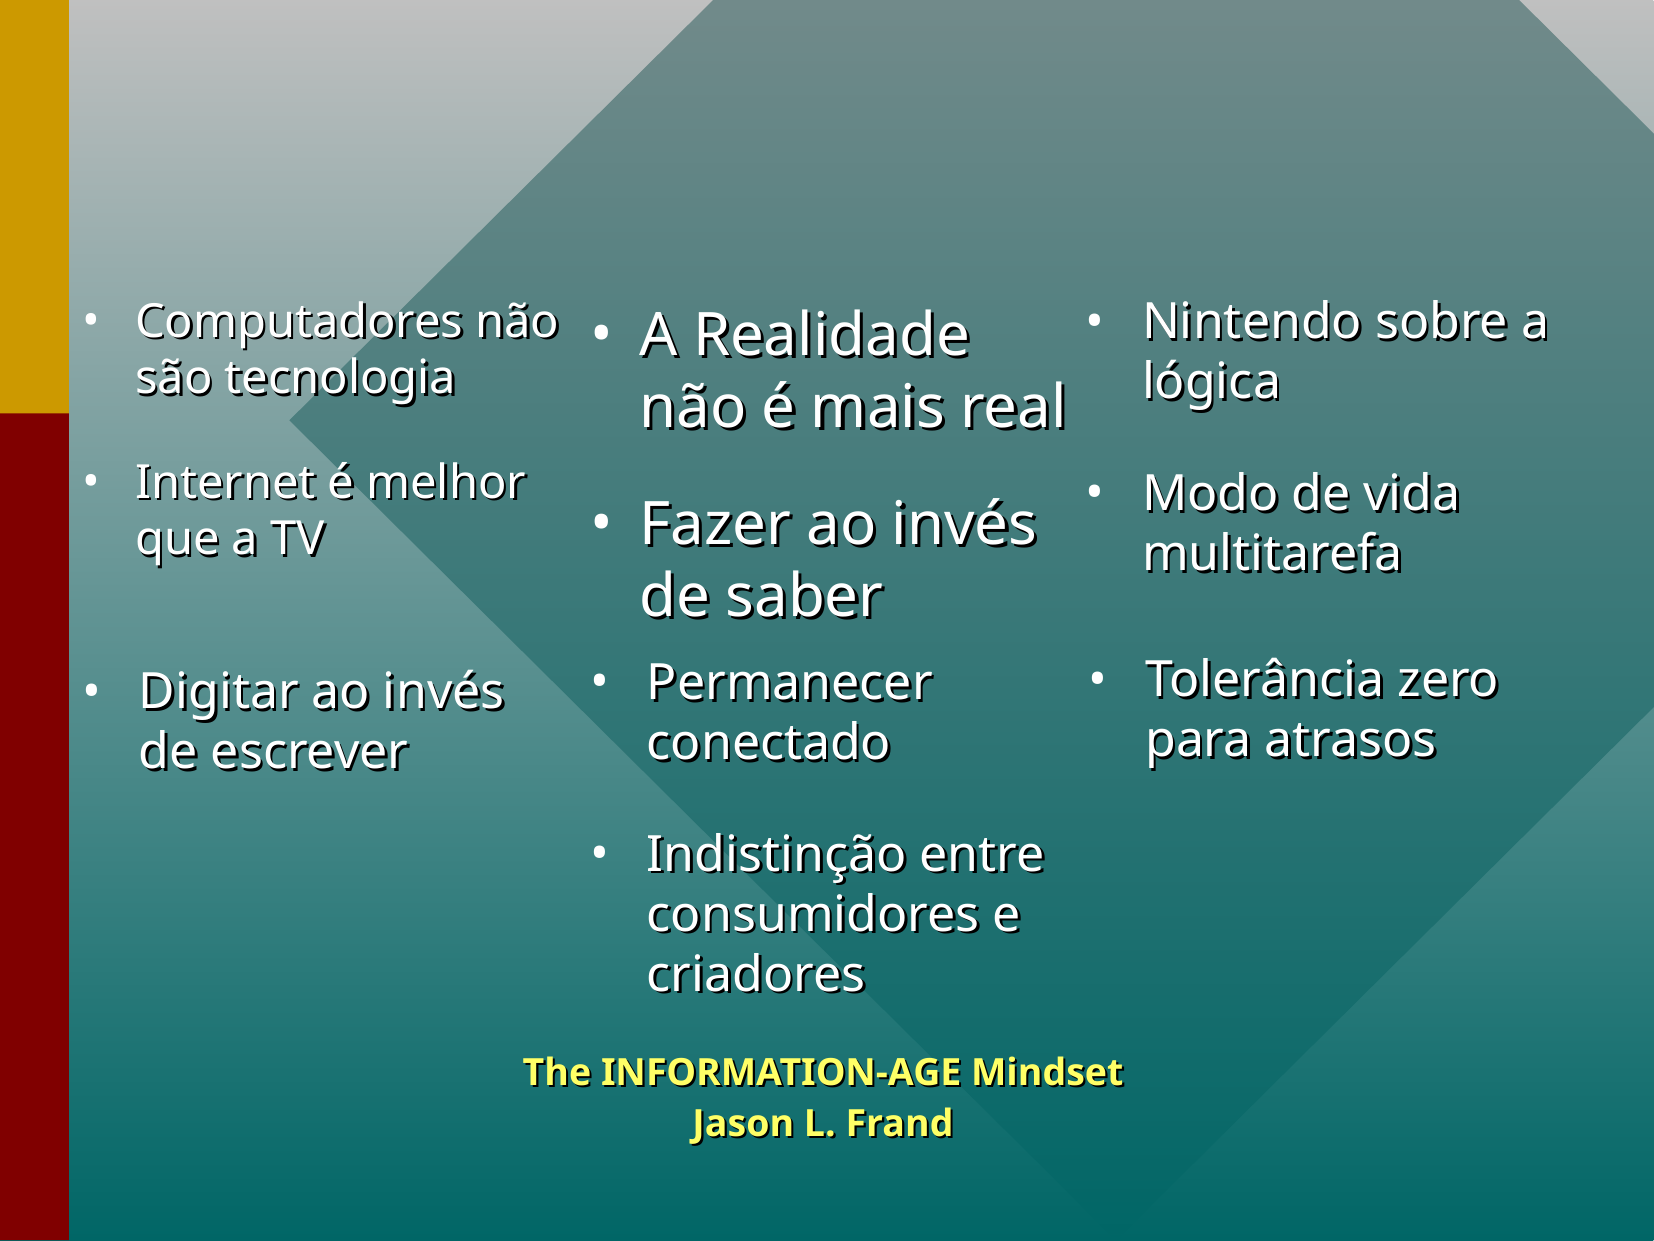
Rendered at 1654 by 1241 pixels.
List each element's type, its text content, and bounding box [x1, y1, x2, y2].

list Computadores não são tecnologia Internet é melhor que a TV [82, 290, 562, 621]
list A Realidade não é mais real Fazer ao invés de saber [590, 295, 1070, 649]
list Permanecer conectado Indistinção entre consumidores e criadores [590, 649, 1070, 1037]
list Nintendo sobre a lógica Modo de vida multitarefa [1085, 288, 1565, 680]
list Tolerância zero para atrasos [1088, 646, 1569, 1038]
text_box The INFORMATION-AGE Mindset Jason L. Frand [507, 1037, 1087, 1140]
list Digitar ao invés de escrever [82, 658, 562, 1049]
